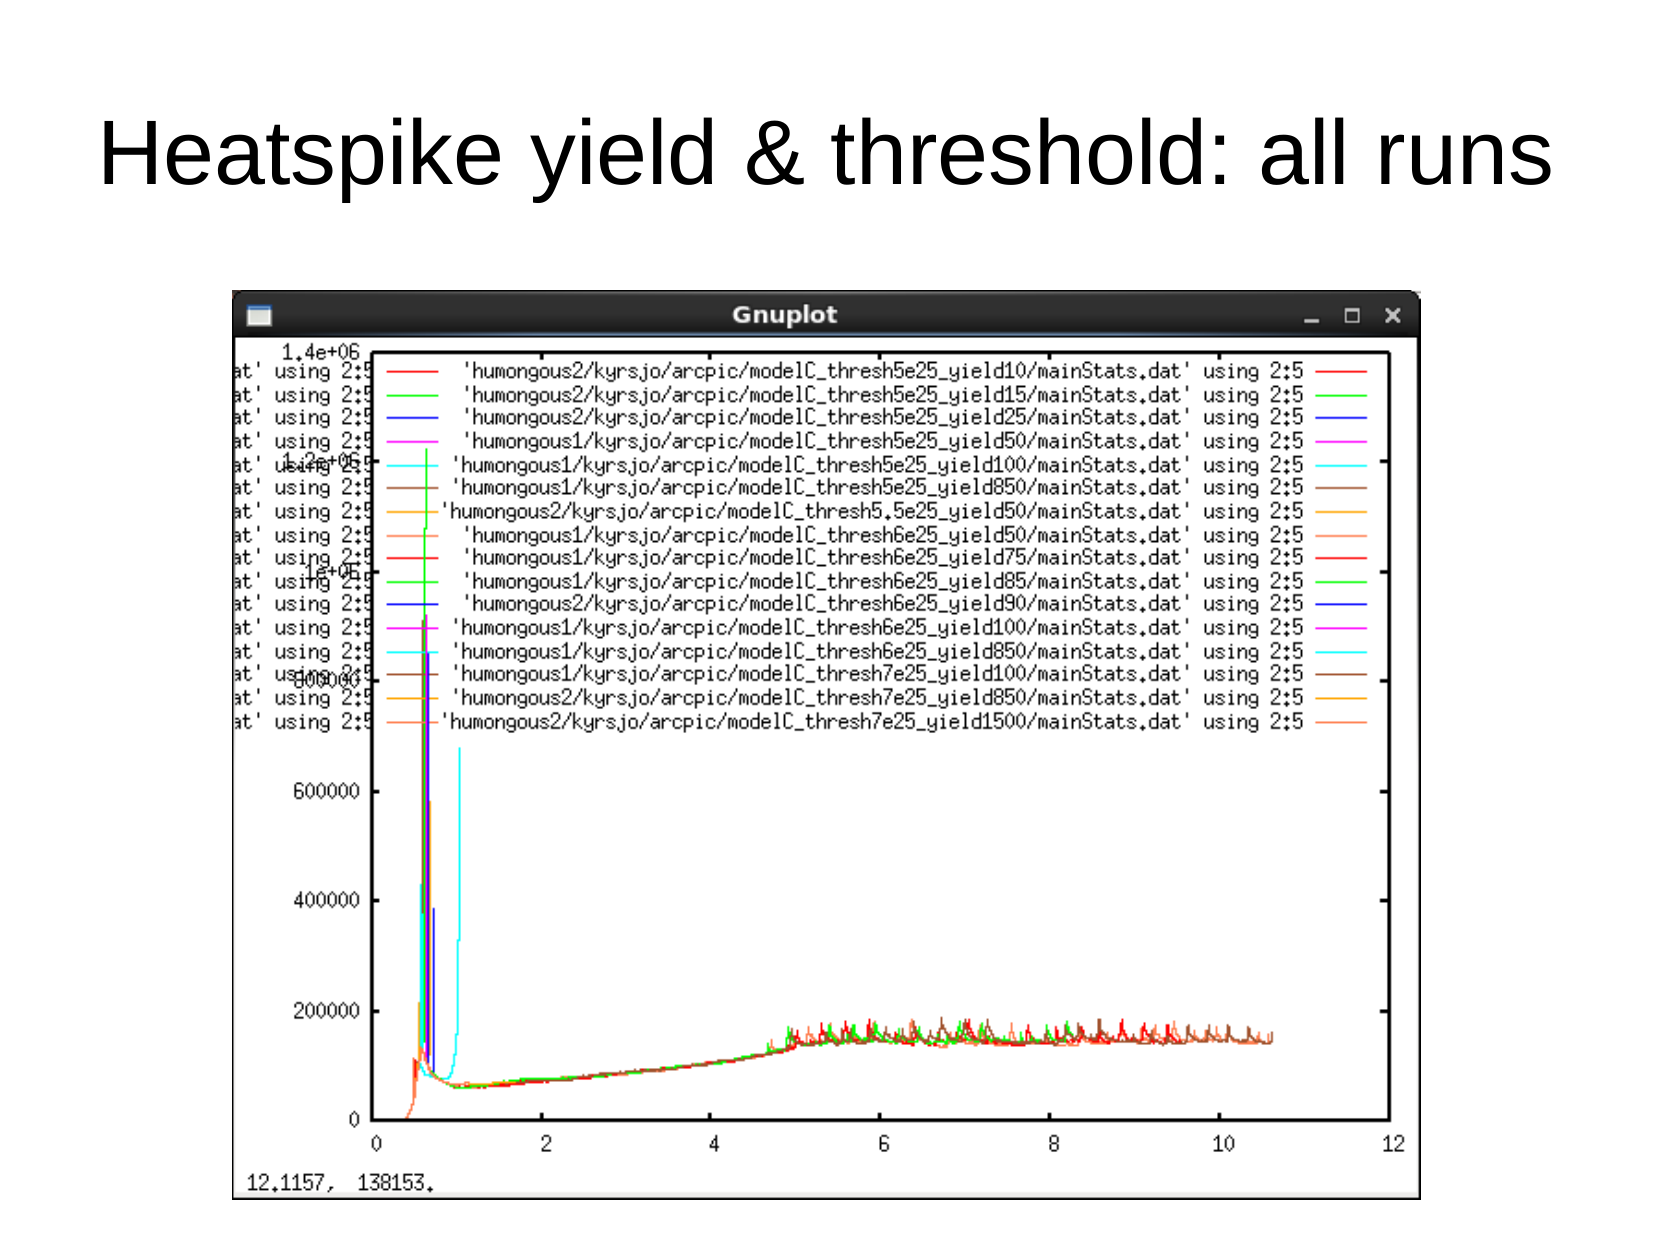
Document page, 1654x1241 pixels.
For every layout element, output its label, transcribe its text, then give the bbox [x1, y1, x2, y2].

picture [232, 290, 1421, 1201]
title Heatspike yield & threshold: all runs [82, 49, 1571, 257]
